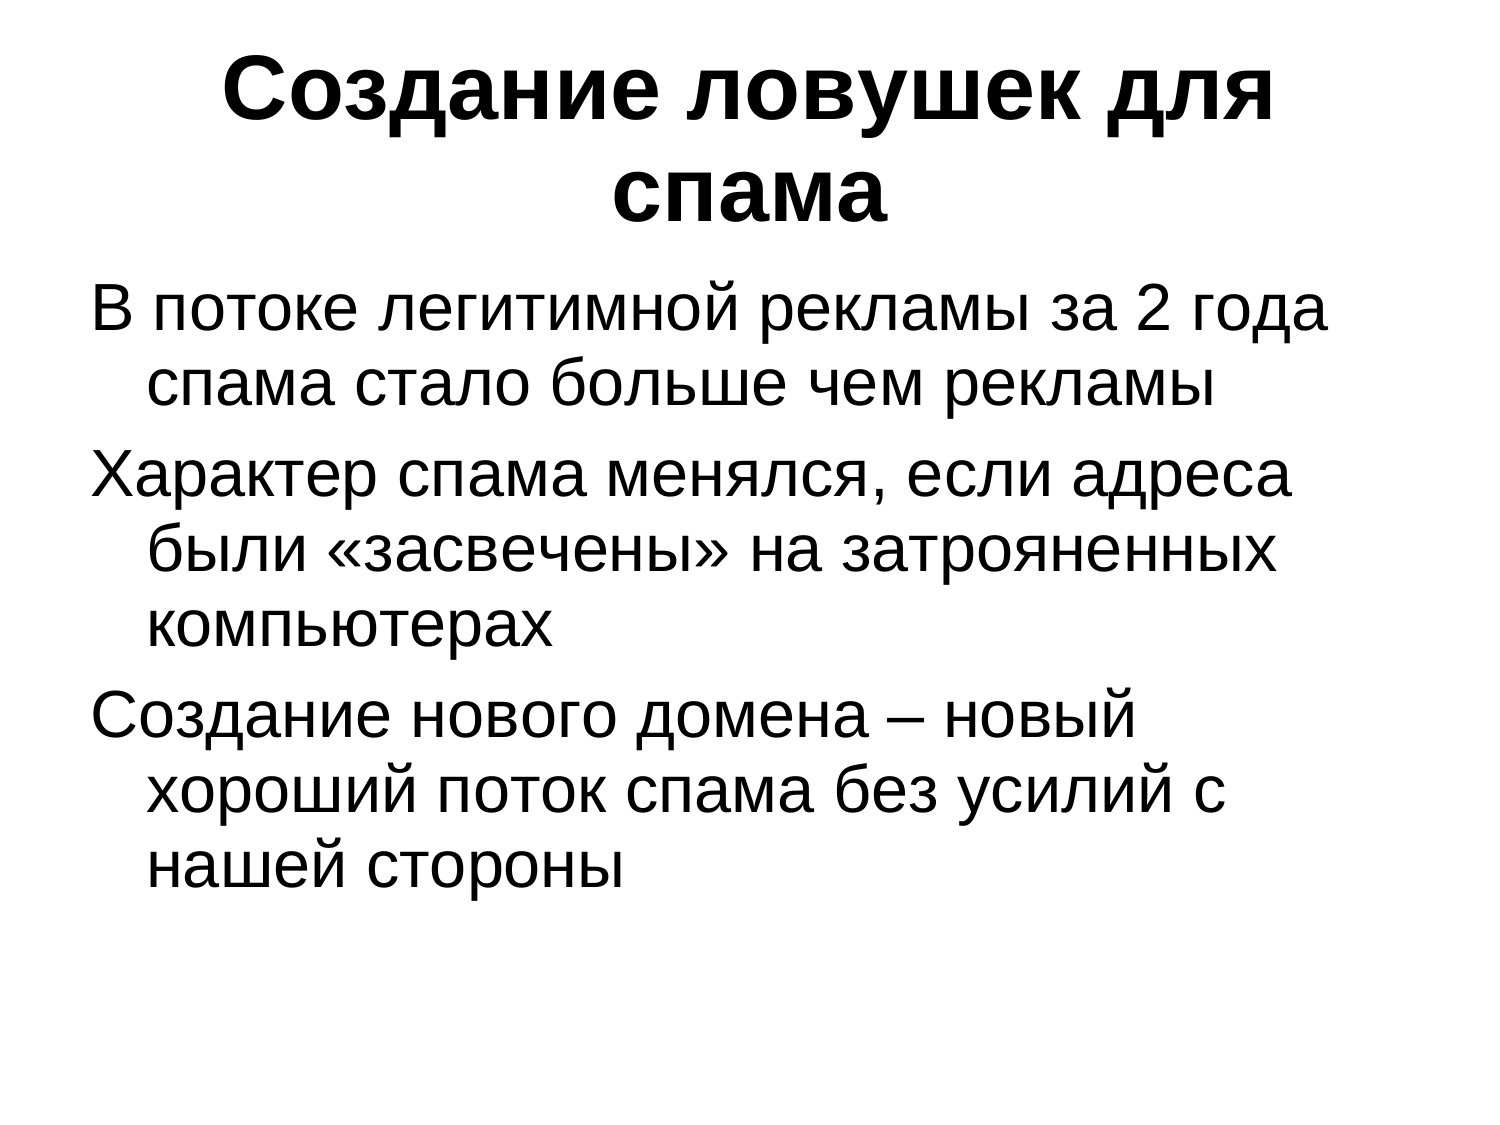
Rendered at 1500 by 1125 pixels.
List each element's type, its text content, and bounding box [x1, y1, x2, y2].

title Создание ловушек для спама [75, 28, 1426, 249]
list В потоке легитимной рекламы за 2 года спама стало больше чем рекламы Характер спама менялся, если адреса были «засвечены» на затрояненных компьютерах Создание нового домена – новый хороший поток спама без усилий с нашей стороны [75, 262, 1426, 1087]
